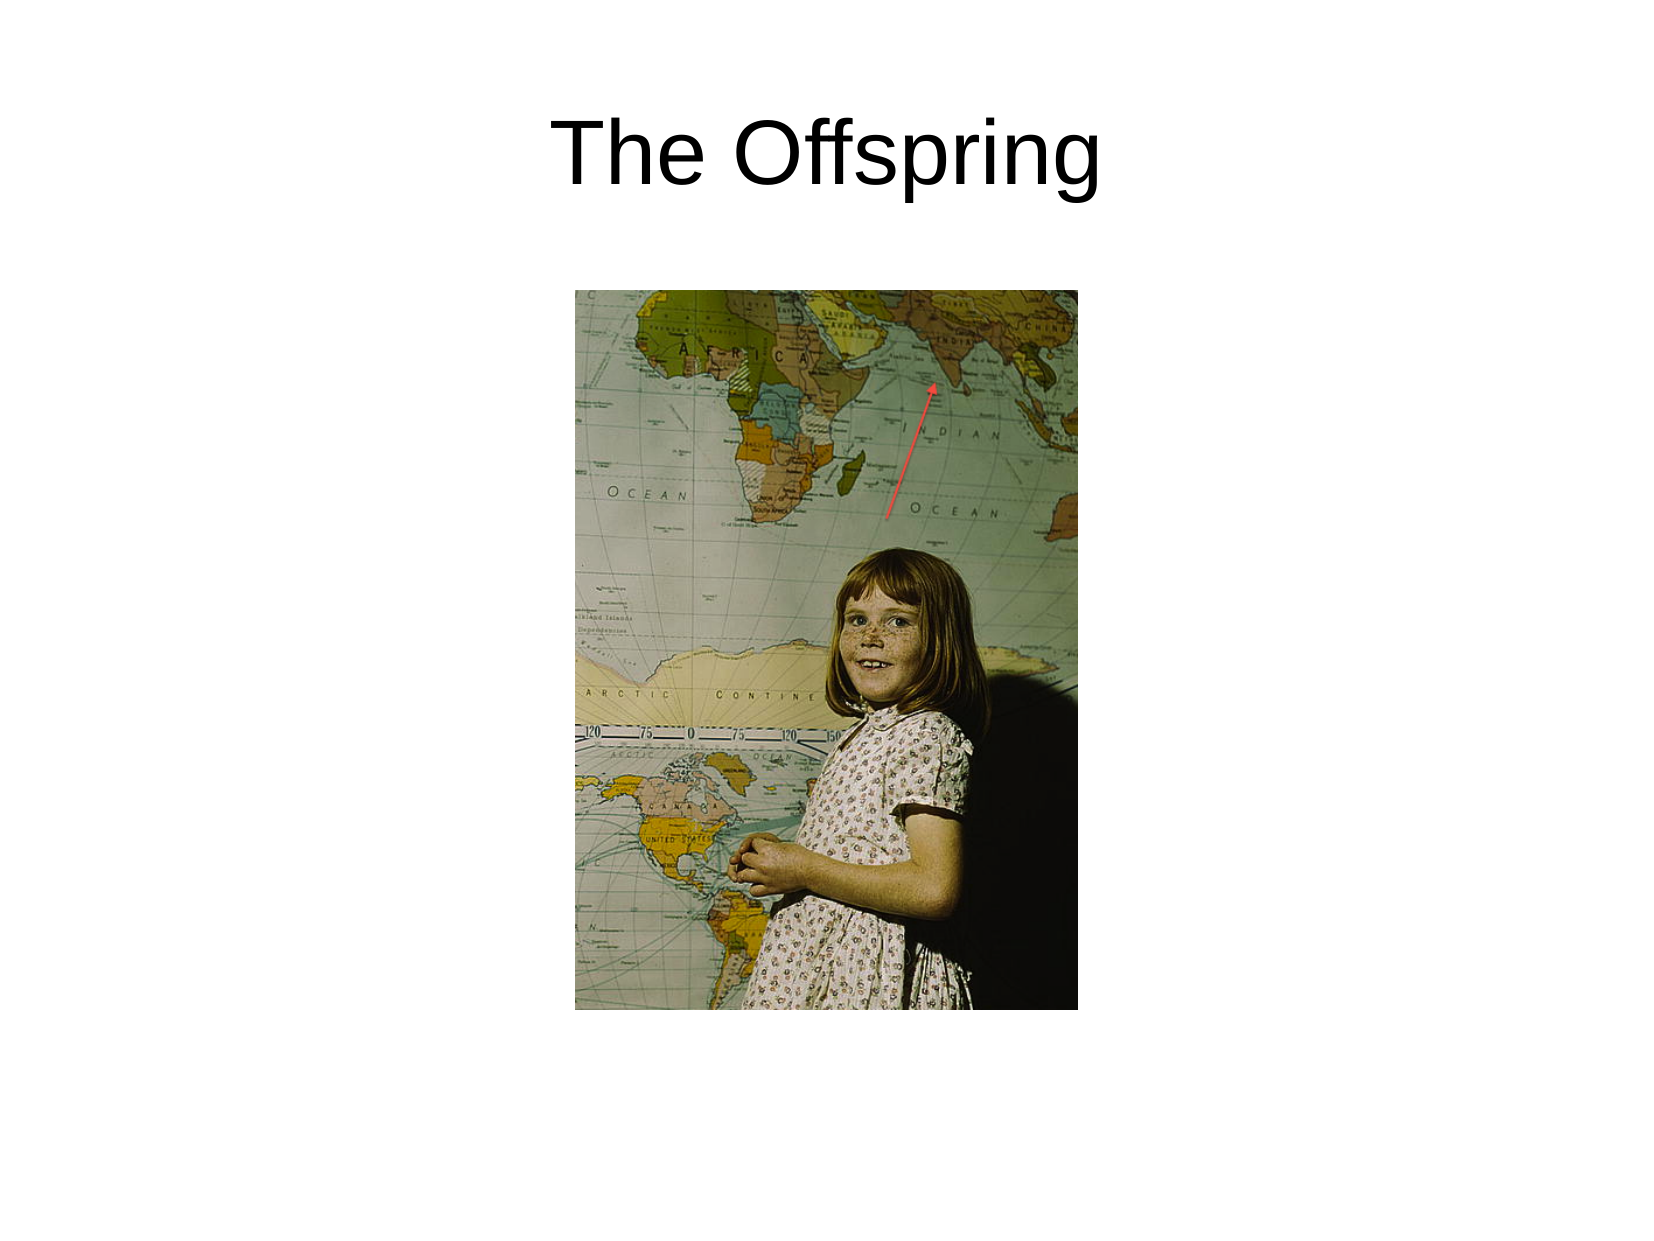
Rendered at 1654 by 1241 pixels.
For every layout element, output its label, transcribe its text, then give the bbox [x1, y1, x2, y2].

title The Offspring [82, 49, 1571, 257]
picture [575, 290, 1078, 1010]
